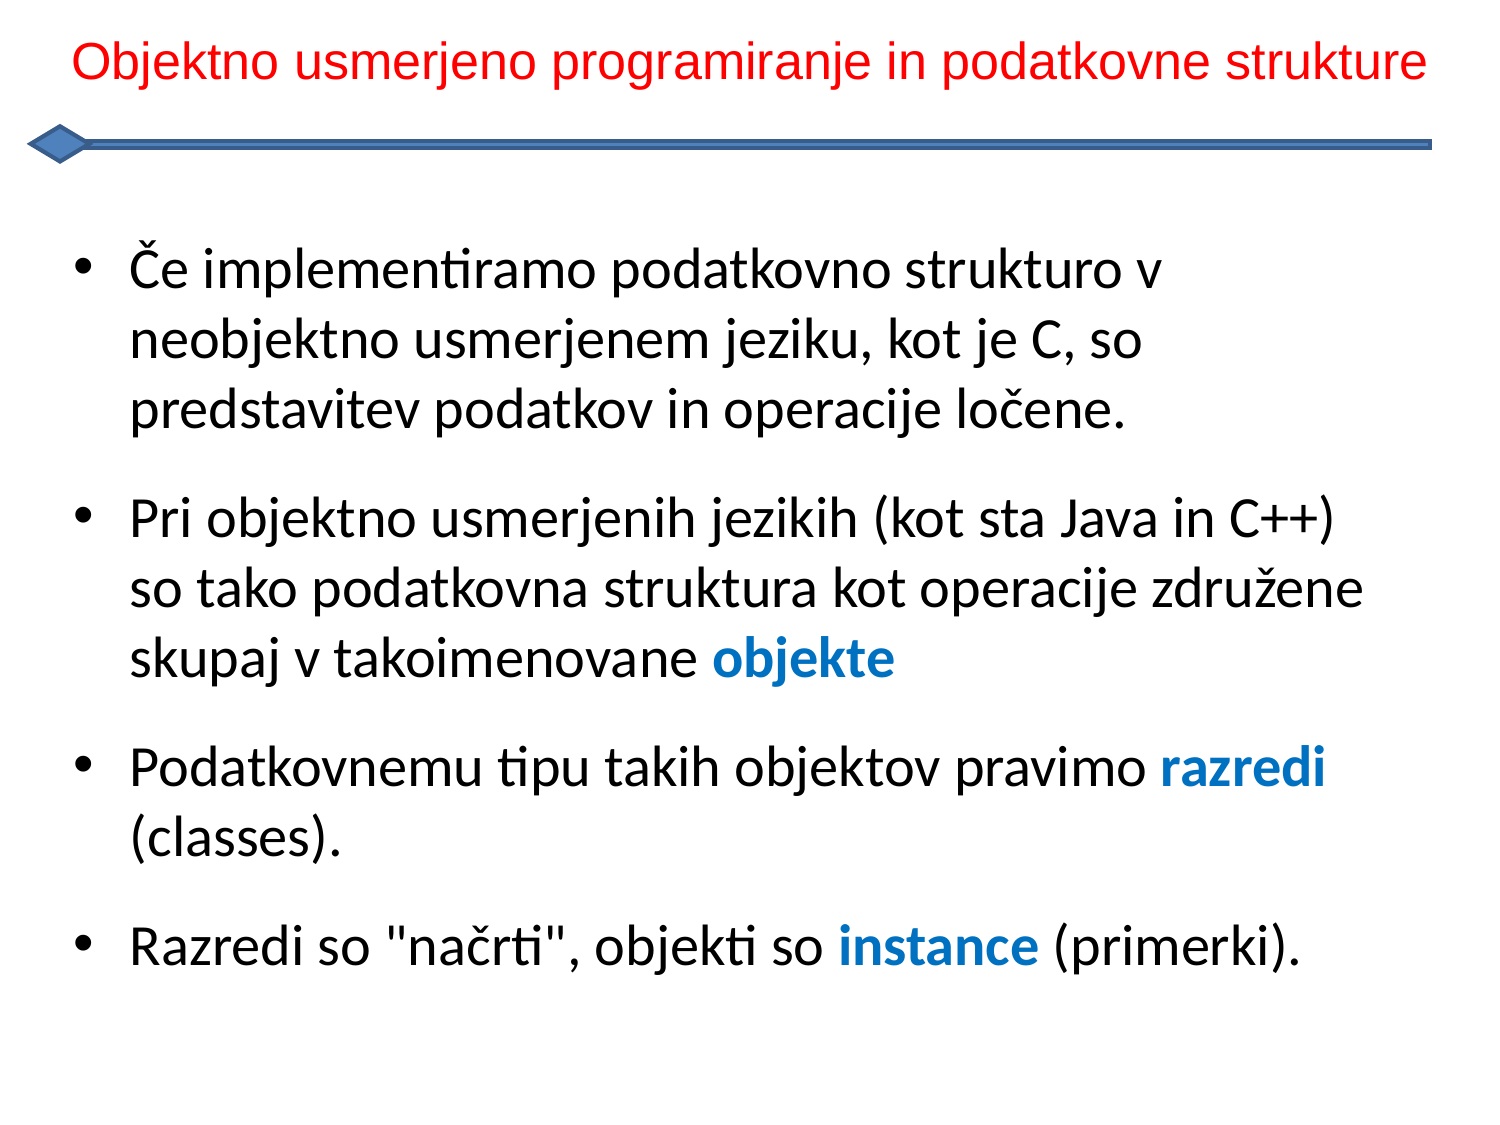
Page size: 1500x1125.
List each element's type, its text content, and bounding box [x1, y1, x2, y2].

list Če implementiramo podatkovno strukturo v neobjektno usmerjenem jeziku, kot je C, so predstavitev podatkov in operacije ločene. Pri objektno usmerjenih jezikih (kot sta Java in C++) so tako podatkovna struktura kot operacije združene skupaj v takoimenovane objekte Podatkovnemu tipu takih objektov pravimo razredi (classes). Razredi so "načrti", objekti so instance (primerki). [58, 222, 1409, 1057]
title Objektno usmerjeno programiranje in podatkovne strukture [0, 0, 1500, 118]
